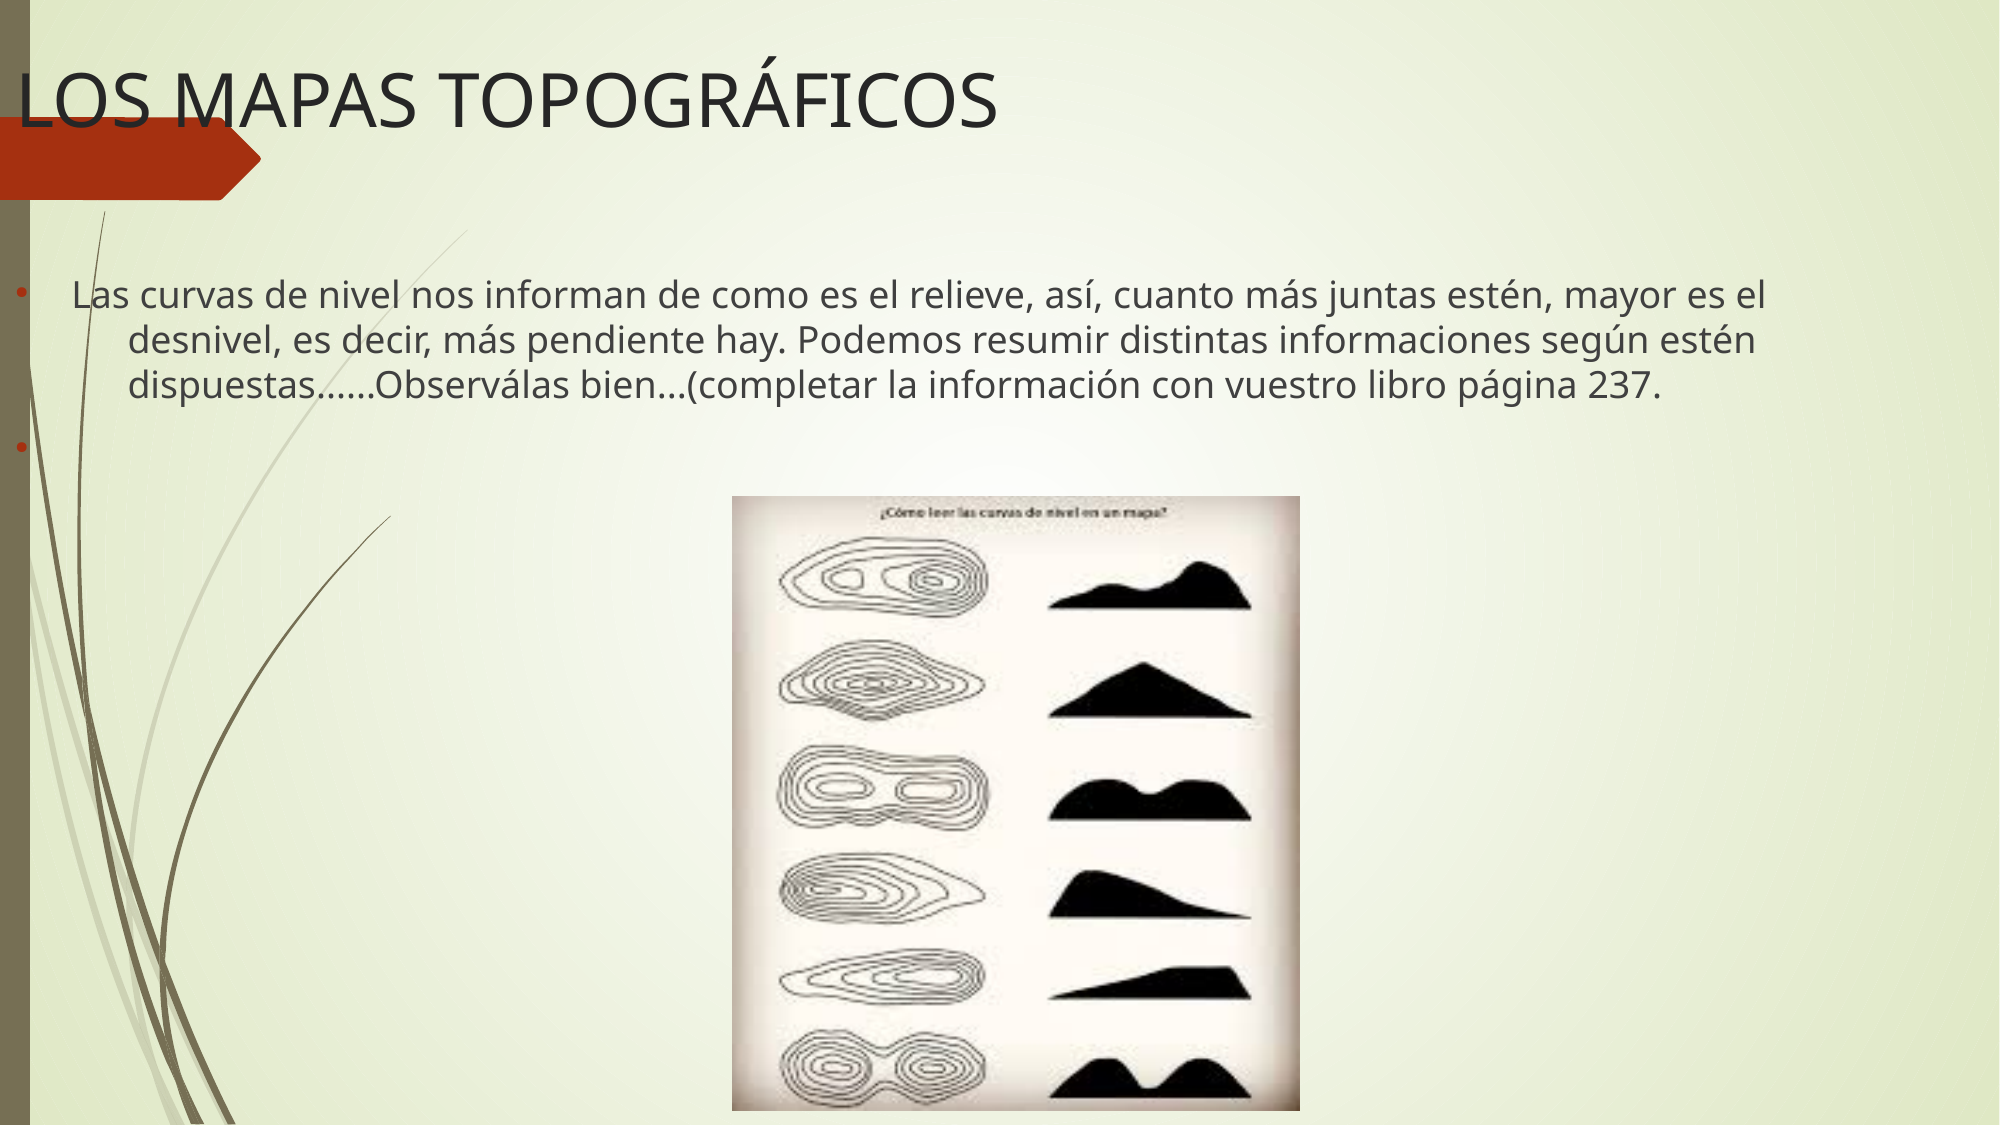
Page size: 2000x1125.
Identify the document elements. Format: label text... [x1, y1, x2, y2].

list Las curvas de nivel nos informan de como es el relieve, así, cuanto más juntas estén, mayor es el desnivel, es decir, más pendiente hay. Podemos resumir distintas informaciones según estén dispuestas......Observálas bien...(completar la información con vuestro libro página 237. [0, 263, 1800, 1006]
title LOS MAPAS TOPOGRÁFICOS [0, 45, 1501, 213]
picture [732, 496, 1300, 1111]
